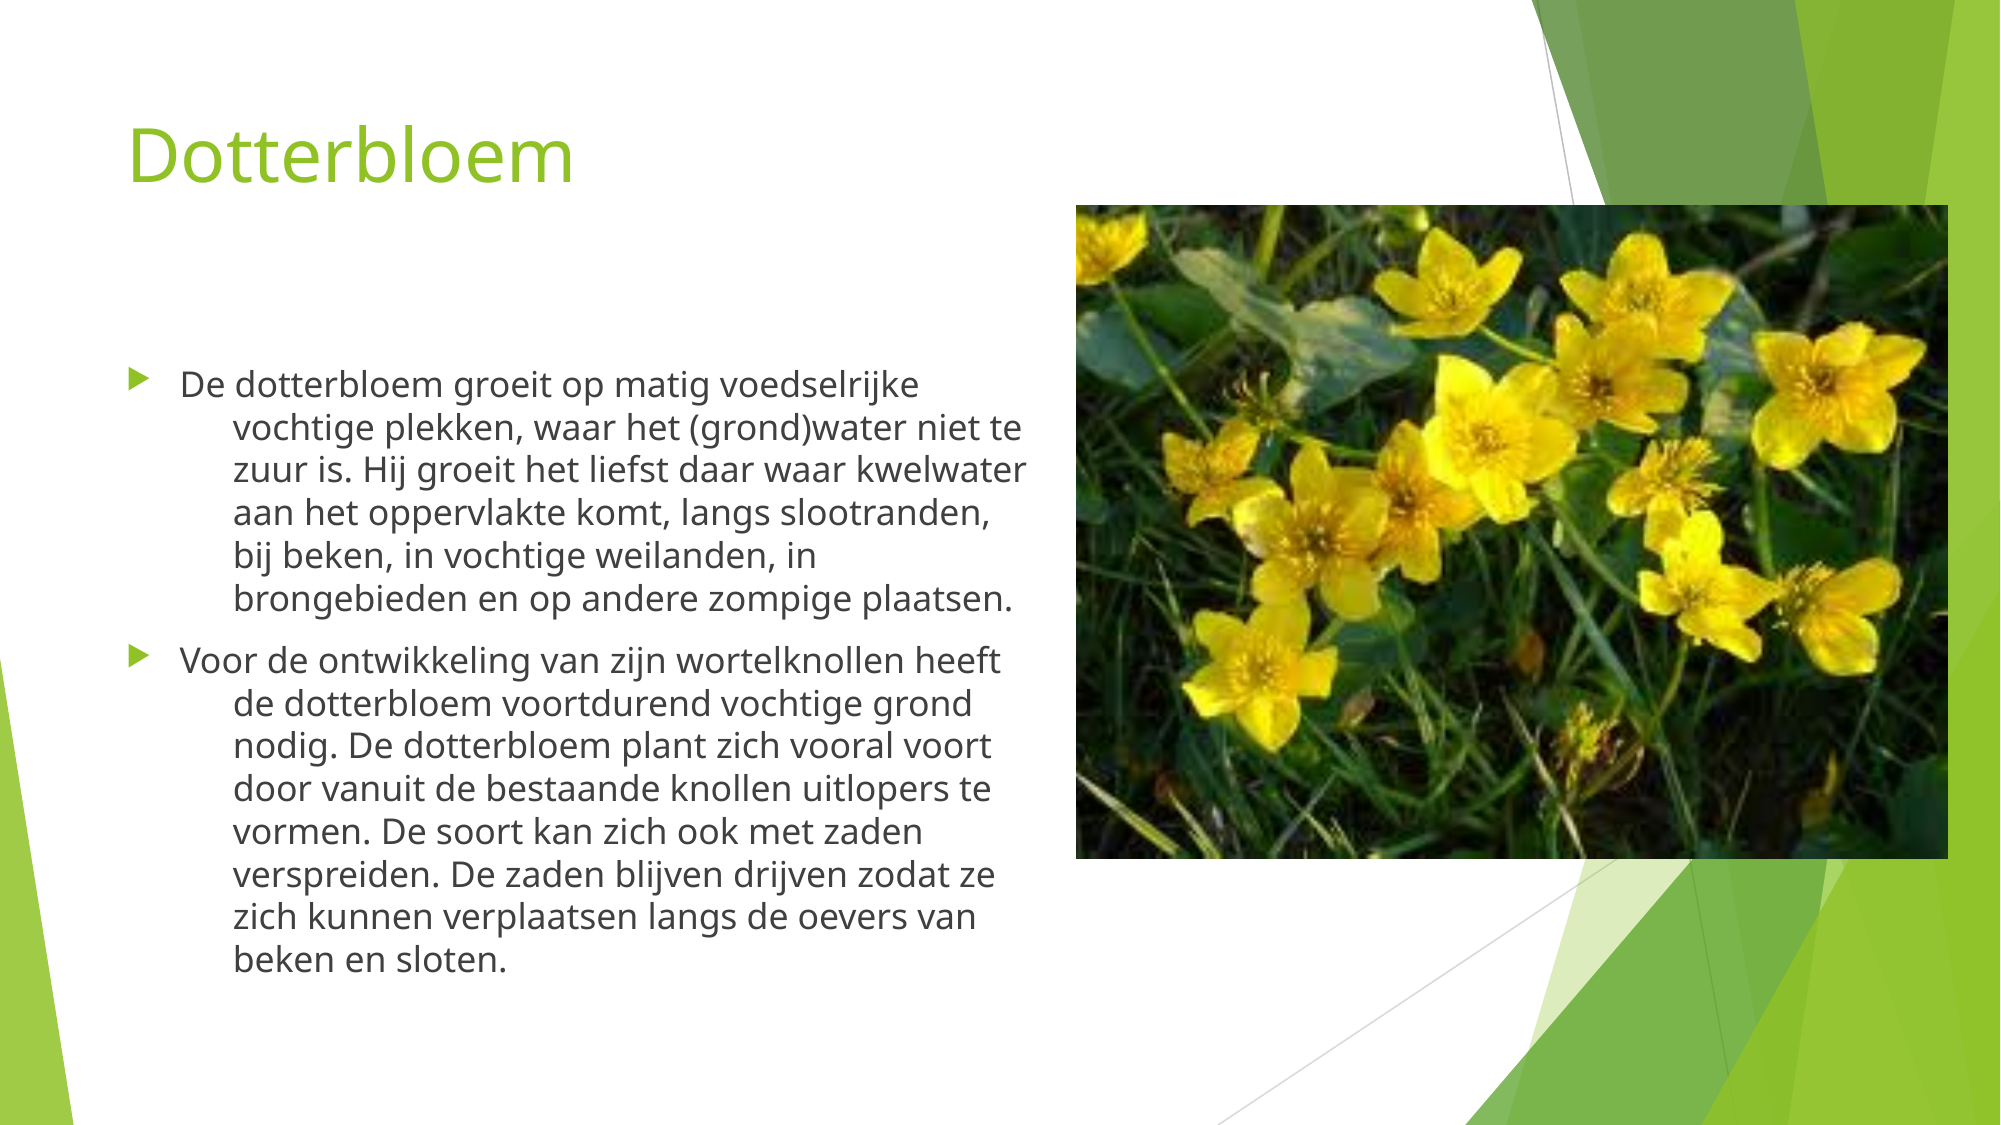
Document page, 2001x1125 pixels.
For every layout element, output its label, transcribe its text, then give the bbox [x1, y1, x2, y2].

list De dotterbloem groeit op matig voedselrijke vochtige plekken, waar het (grond)water niet te zuur is. Hij groeit het liefst daar waar kwelwater aan het oppervlakte komt, langs slootranden, bij beken, in vochtige weilanden, in brongebieden en op andere zompige plaatsen. Voor de ontwikkeling van zijn wortelknollen heeft de dotterbloem voortdurend vochtige grond nodig. De dotterbloem plant zich vooral voort door vanuit de bestaande knollen uitlopers te vormen. De soort kan zich ook met zaden verspreiden. De zaden blijven drijven zodat ze zich kunnen verplaatsen langs de oevers van beken en sloten. [111, 354, 1048, 1046]
picture [1076, 205, 1948, 859]
title Dotterbloem [111, 99, 1522, 317]
